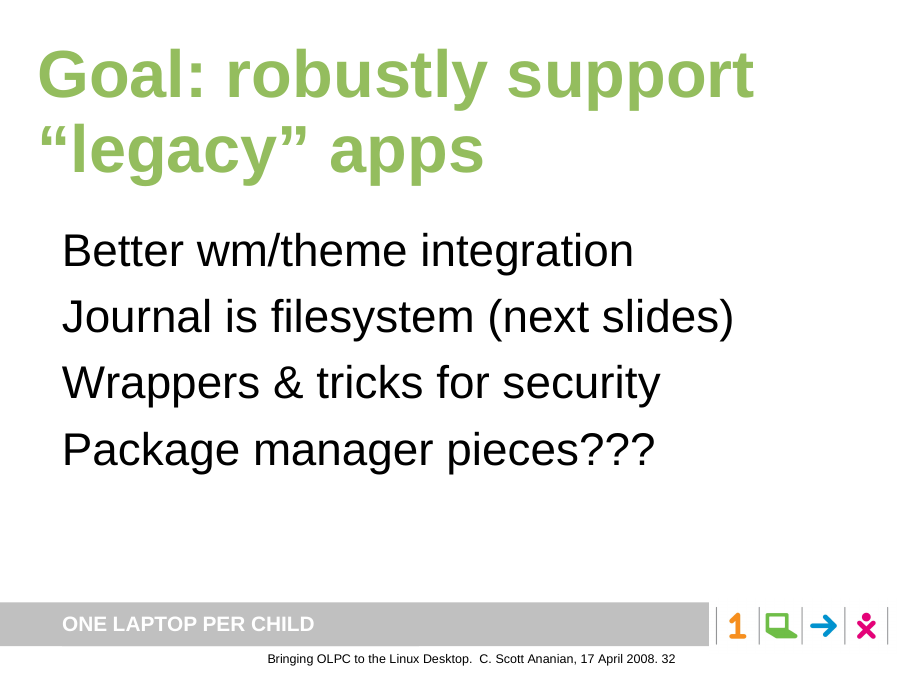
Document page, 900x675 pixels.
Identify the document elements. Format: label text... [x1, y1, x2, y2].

title Goal: robustly support “legacy” apps [37, 37, 856, 211]
picture [844, 598, 897, 654]
list Better wm/theme integration Journal is filesystem (next slides) Wrappers & tricks for security Package manager pieces??? [61, 224, 844, 675]
